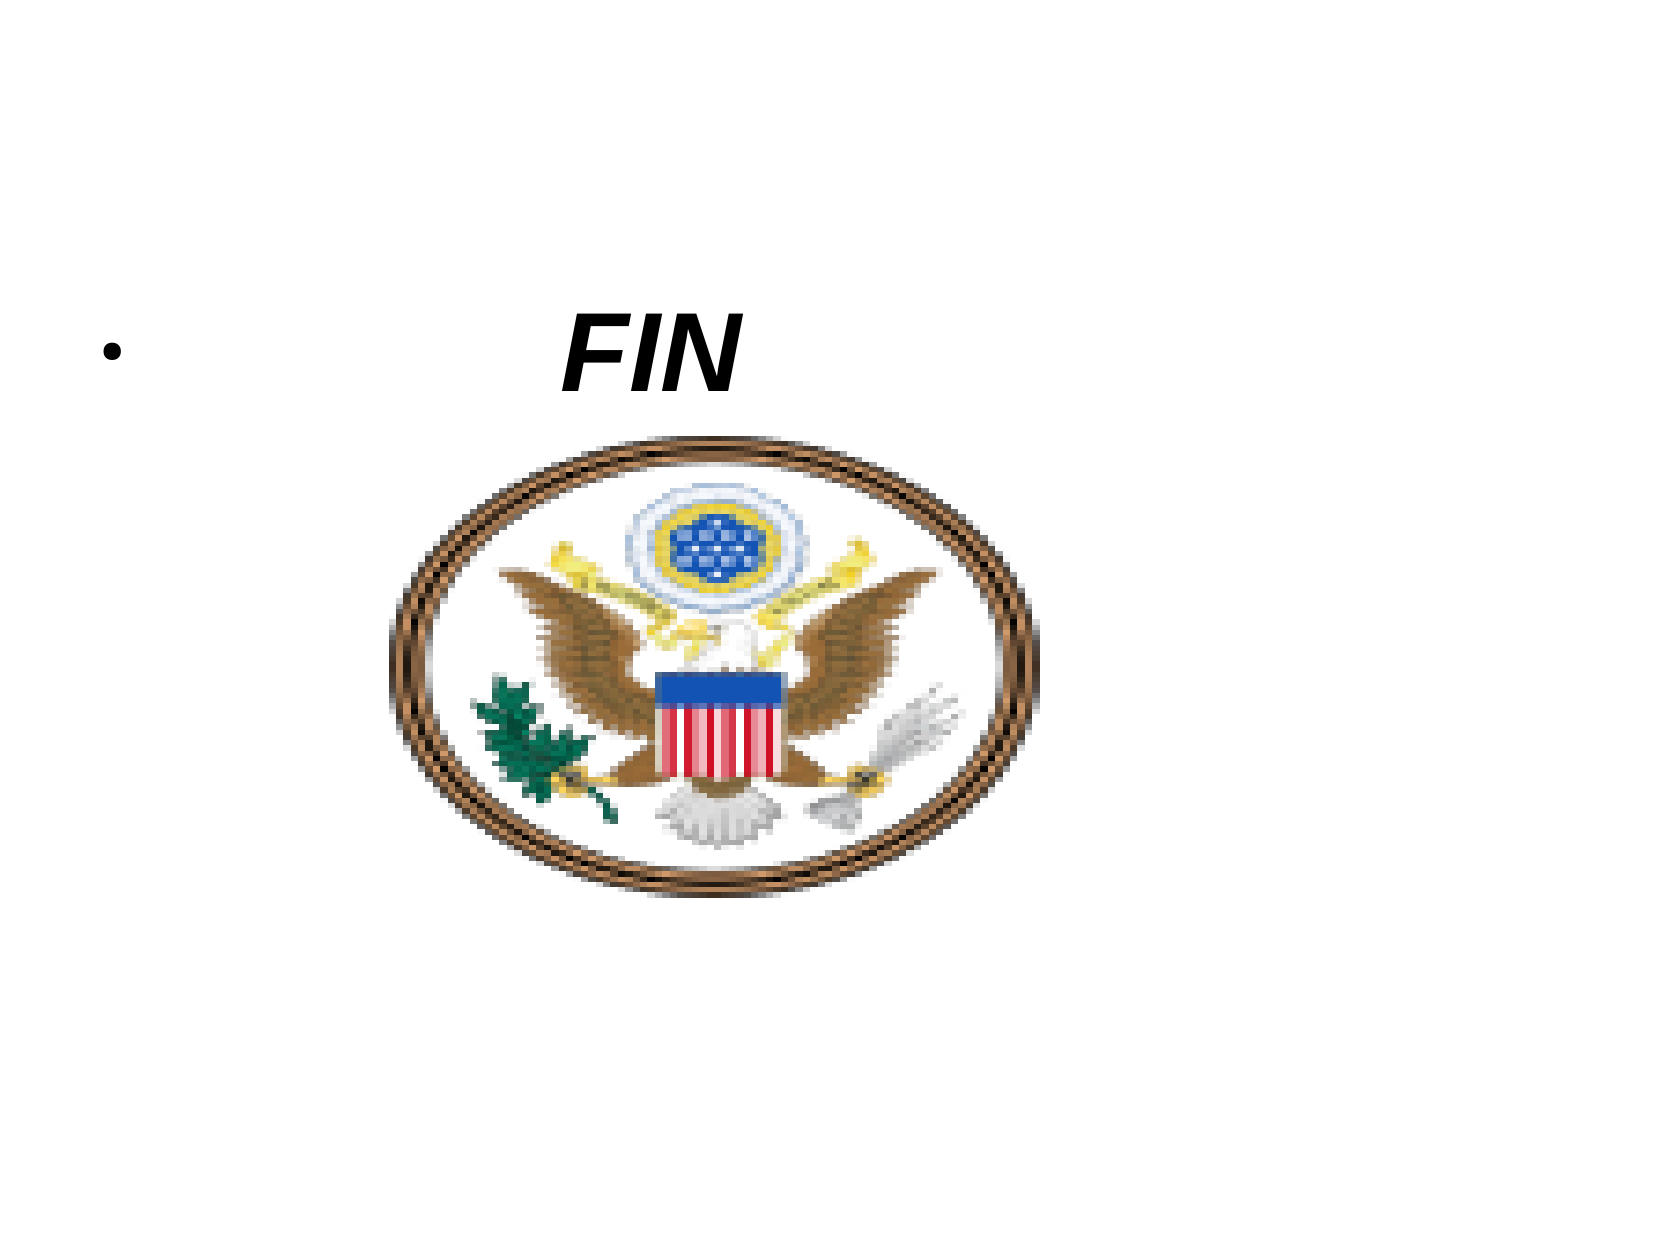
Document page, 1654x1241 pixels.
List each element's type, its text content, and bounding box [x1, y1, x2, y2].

list FIN [82, 290, 1571, 1109]
picture [389, 436, 1040, 898]
